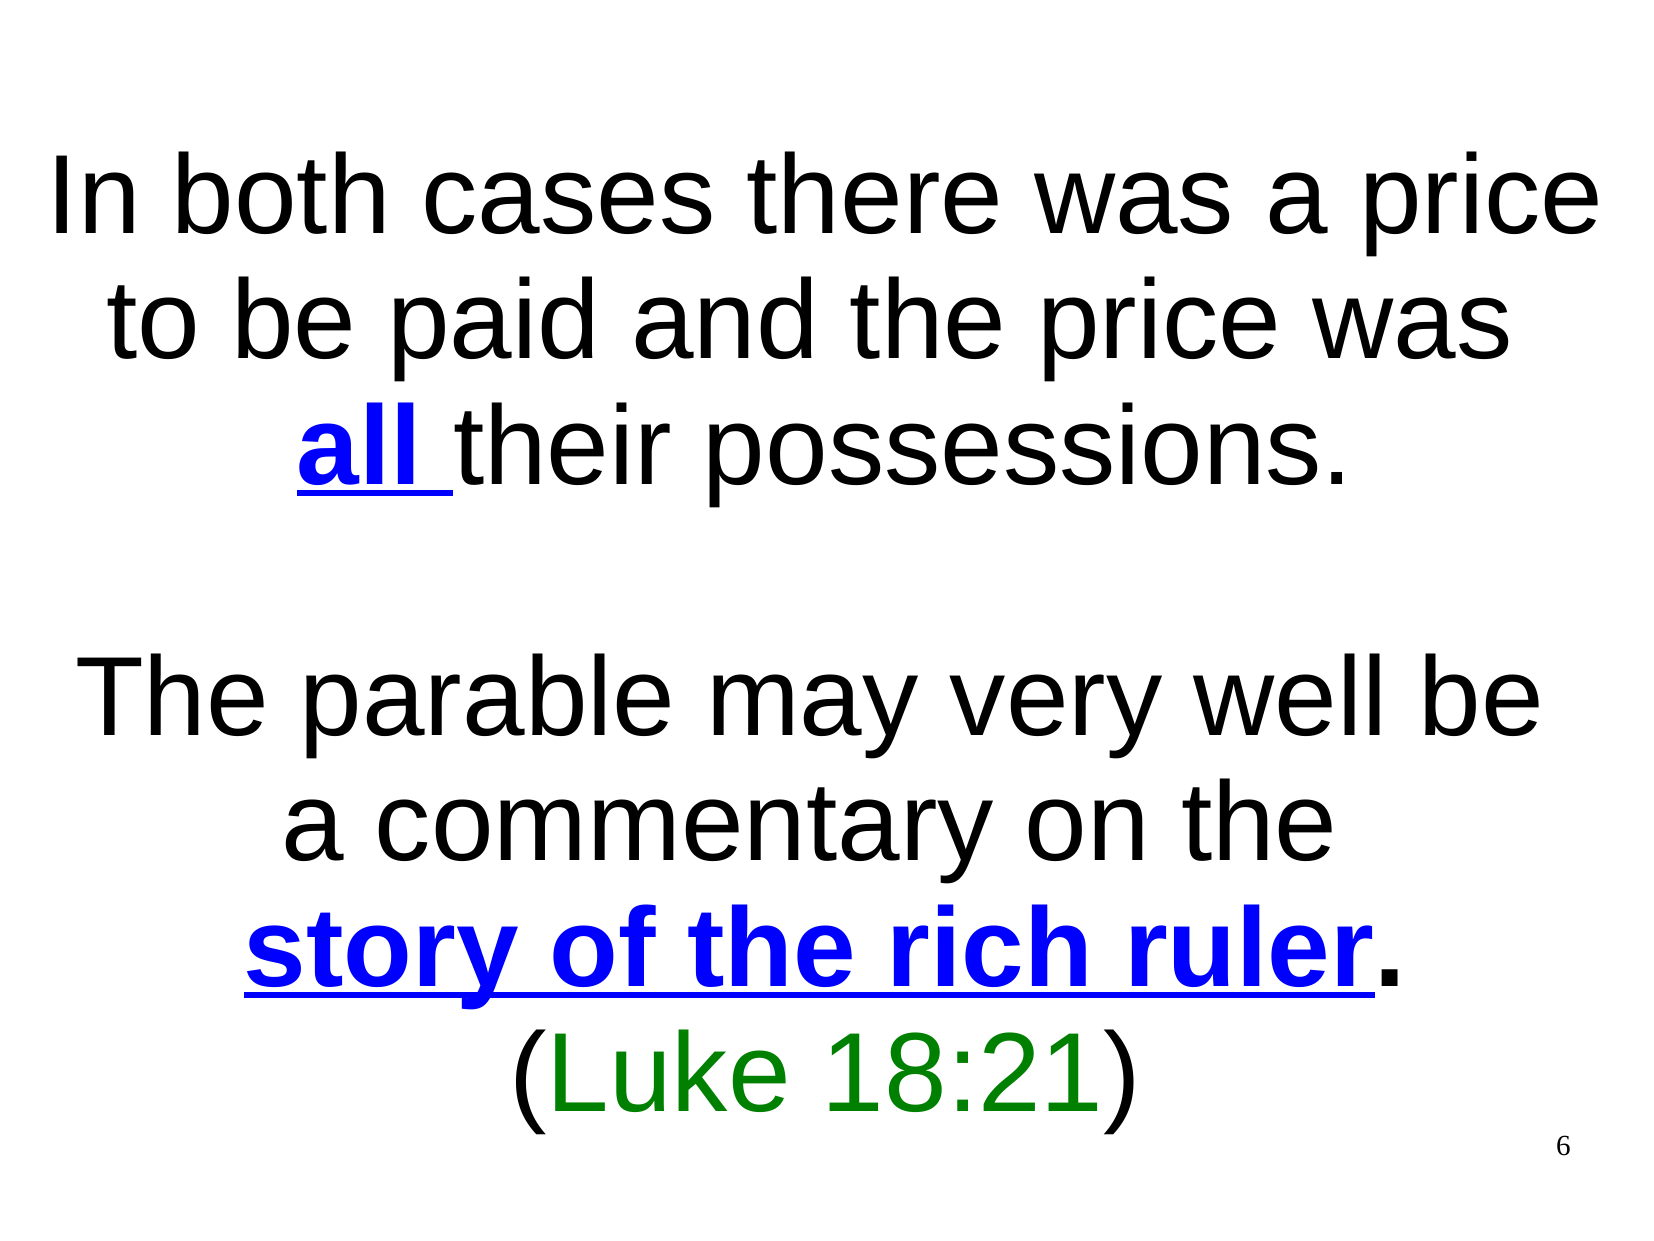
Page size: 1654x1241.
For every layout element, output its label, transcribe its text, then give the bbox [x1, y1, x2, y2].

subtitle In both cases there was a price to be paid and the price was all their possessions. The parable may very well be a commentary on the story of the rich ruler. (Luke 18:21) [37, 37, 1613, 1230]
